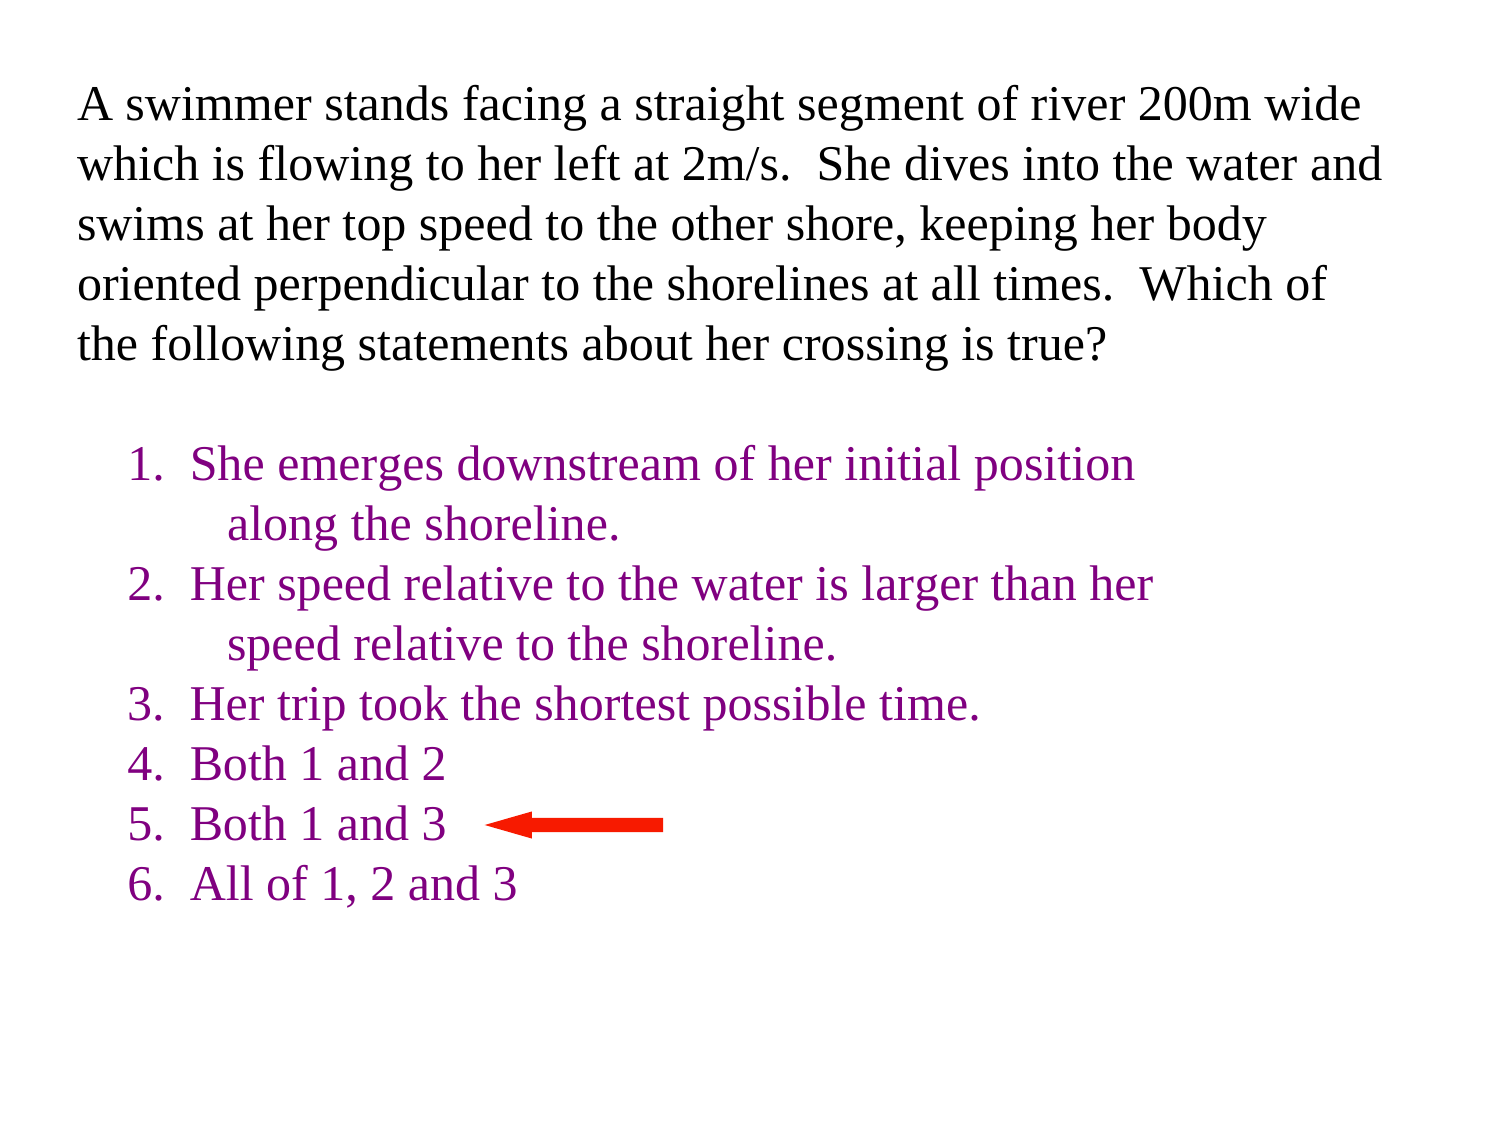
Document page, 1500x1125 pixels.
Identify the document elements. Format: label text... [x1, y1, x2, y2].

text_box A swimmer stands facing a straight segment of river 200m wide which is flowing to her left at 2m/s. She dives into the water and swims at her top speed to the other shore, keeping her body oriented perpendicular to the shorelines at all times. Which of the following statements about her crossing is true? 1. She emerges downstream of her initial position along the shoreline. 2. Her speed relative to the water is larger than her speed relative to the shoreline. 3. Her trip took the shortest possible time. 4. Both 1 and 2 5. Both 1 and 3 6. All of 1, 2 and 3 [62, 62, 1401, 918]
text_box [487, 812, 663, 838]
